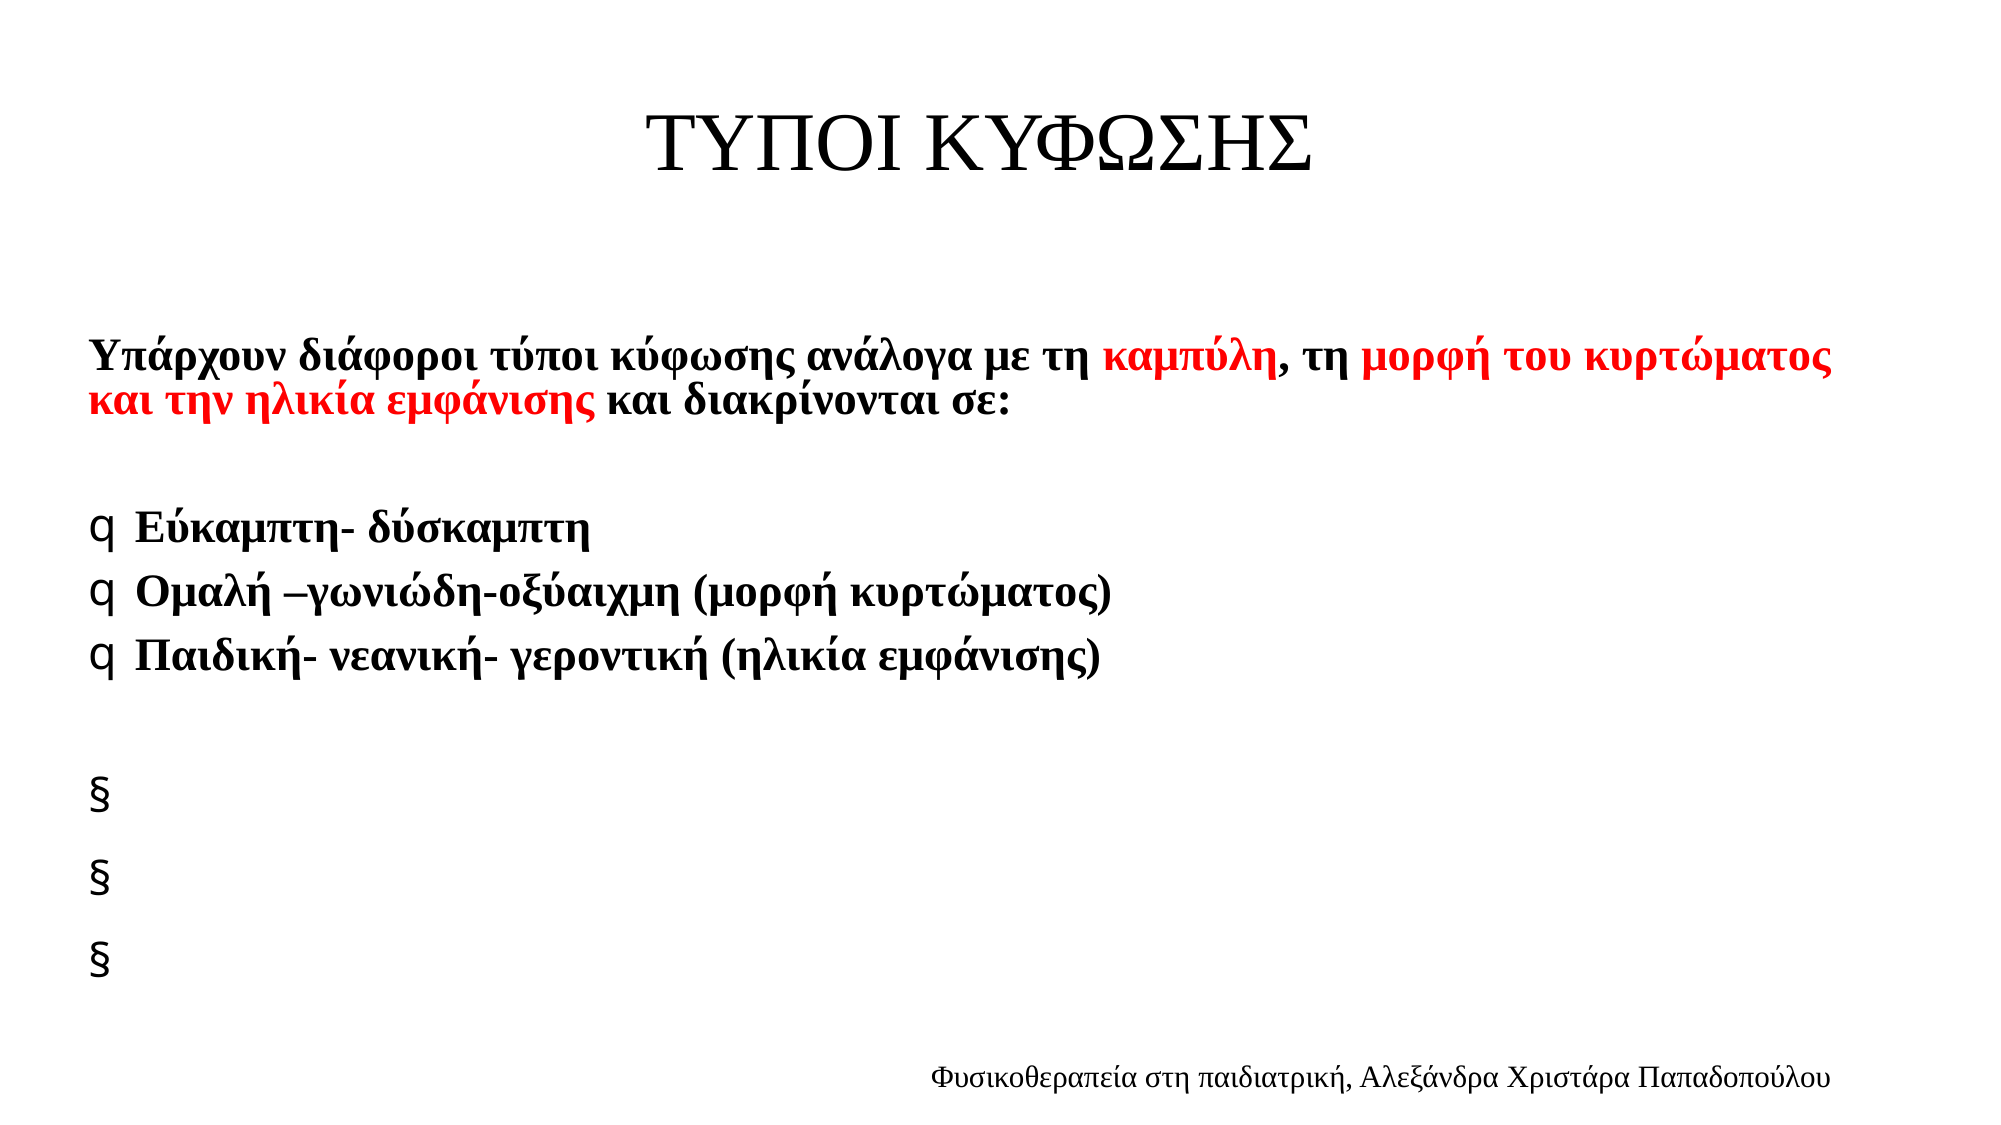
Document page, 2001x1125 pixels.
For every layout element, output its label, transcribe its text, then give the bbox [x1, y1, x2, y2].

list Υπάρχουν διάφοροι τύποι κύφωσης ανάλογα με τη καμπύλη, τη μορφή του κυρτώματος και την ηλικία εμφάνισης και διακρίνονται σε: Εύκαμπτη- δύσκαμπτη Ομαλή –γωνιώδη-οξύαιχμη (μορφή κυρτώματος) Παιδική- νεανική- γεροντική (ηλικία εμφάνισης) Φυσικοθεραπεία στη παιδιατρική, Αλεξάνδρα Χριστάρα Παπαδοπούλου [73, 252, 1909, 1107]
title ΤΥΠΟΙ ΚΥΦΩΣΗΣ [117, 47, 1843, 240]
